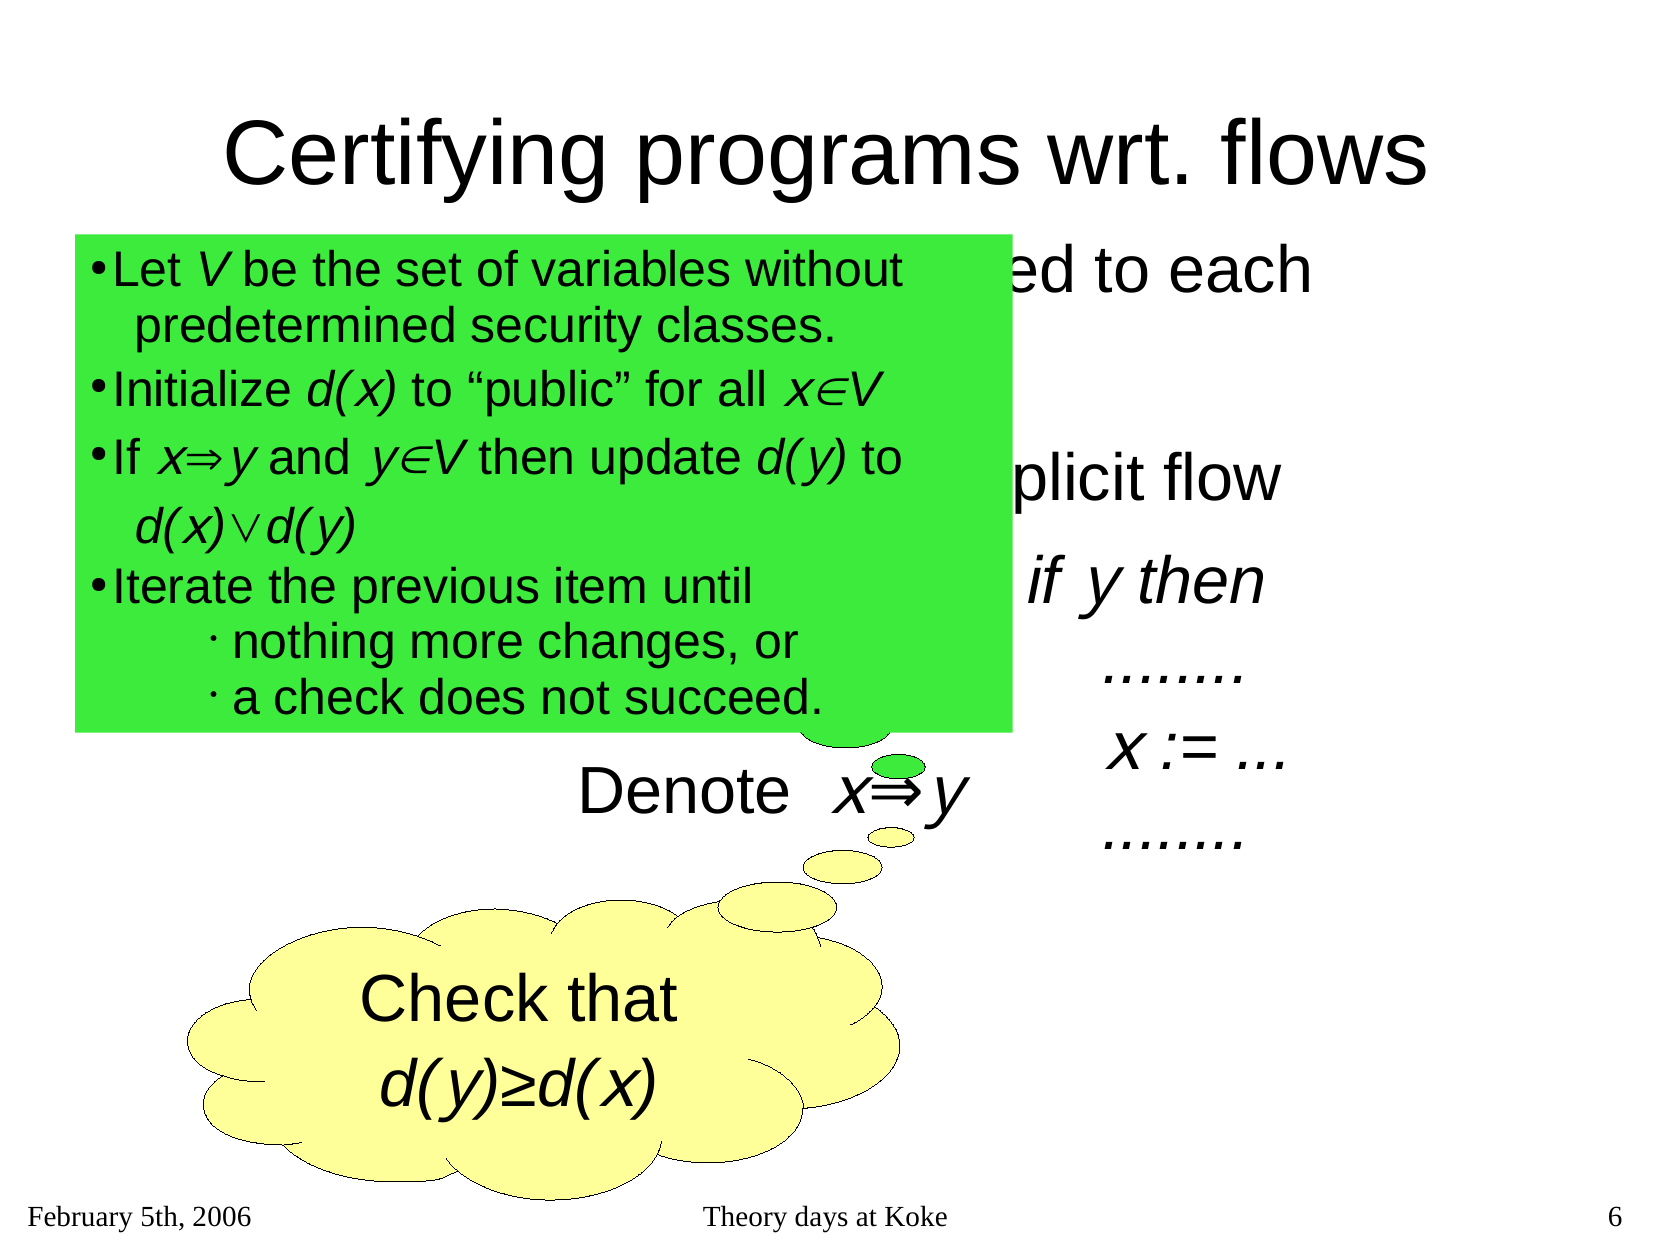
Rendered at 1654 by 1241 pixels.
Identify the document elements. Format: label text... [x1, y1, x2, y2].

text_box Check that d(y)≥d(x) [867, 827, 915, 848]
text_box Denote x⇒y [562, 734, 1013, 863]
text_box Check that d(y)≥d(x) [187, 882, 900, 1201]
text_box Let V be the set of variables without predetermined security classes. Initialize d(x) to “public” for all x∈V If x⇒y and y∈V then update d(y) to d(x)∨d(y) Iterate the previous item until nothing more changes, or a check does not succeed. [75, 234, 1013, 713]
text_box A security class d(x) is assigned to each variable x [1013, 257, 1501, 390]
list Implicit flow [1013, 440, 1576, 526]
text_box if y then ........ x := ... ........ [1012, 525, 1351, 851]
title Certifying programs wrt. flows [82, 49, 1571, 257]
text_box Check that d(y)≥d(x) [803, 850, 883, 884]
